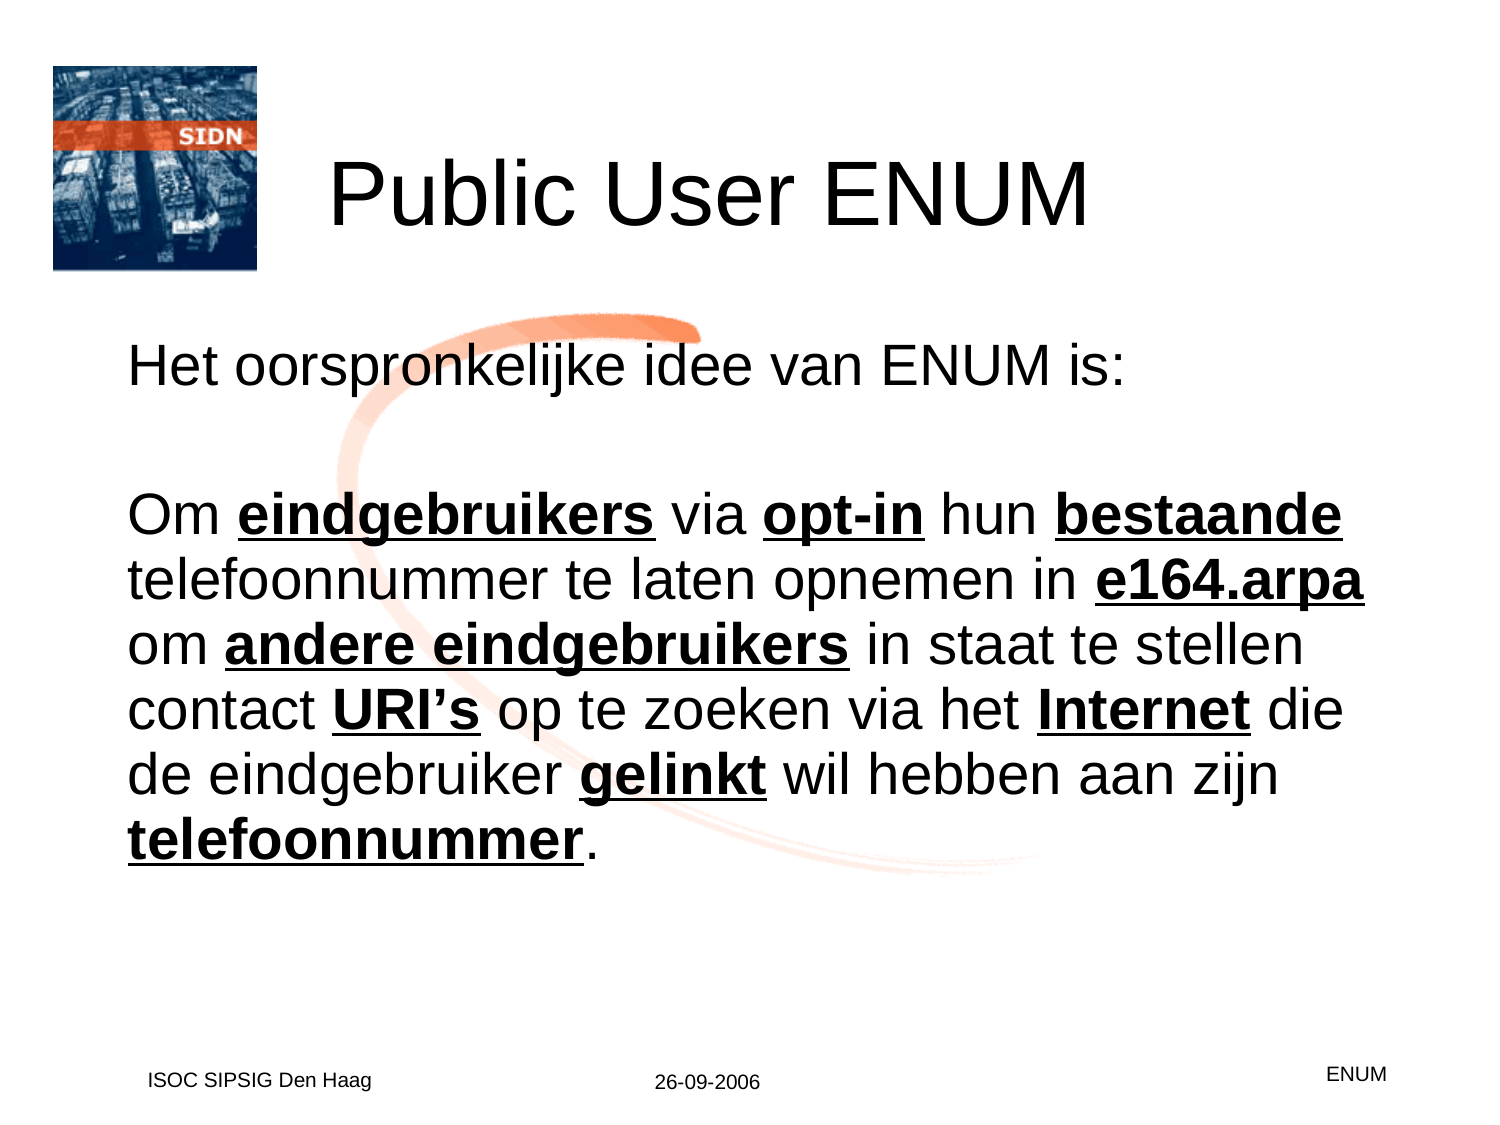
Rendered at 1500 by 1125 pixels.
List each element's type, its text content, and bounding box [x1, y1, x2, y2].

title Public User ENUM [312, 99, 1382, 288]
picture [112, 1000, 1371, 1120]
list Het oorspronkelijke idee van ENUM is: Om eindgebruikers via opt-in hun bestaande telefoonnummer te laten opnemen in e164.arpa om andere eindgebruikers in staat te stellen contact URI’s op te zoeken via het Internet die de eindgebruiker gelinkt wil hebben aan zijn telefoonnummer. [112, 324, 1382, 1000]
picture [53, 0, 1371, 324]
